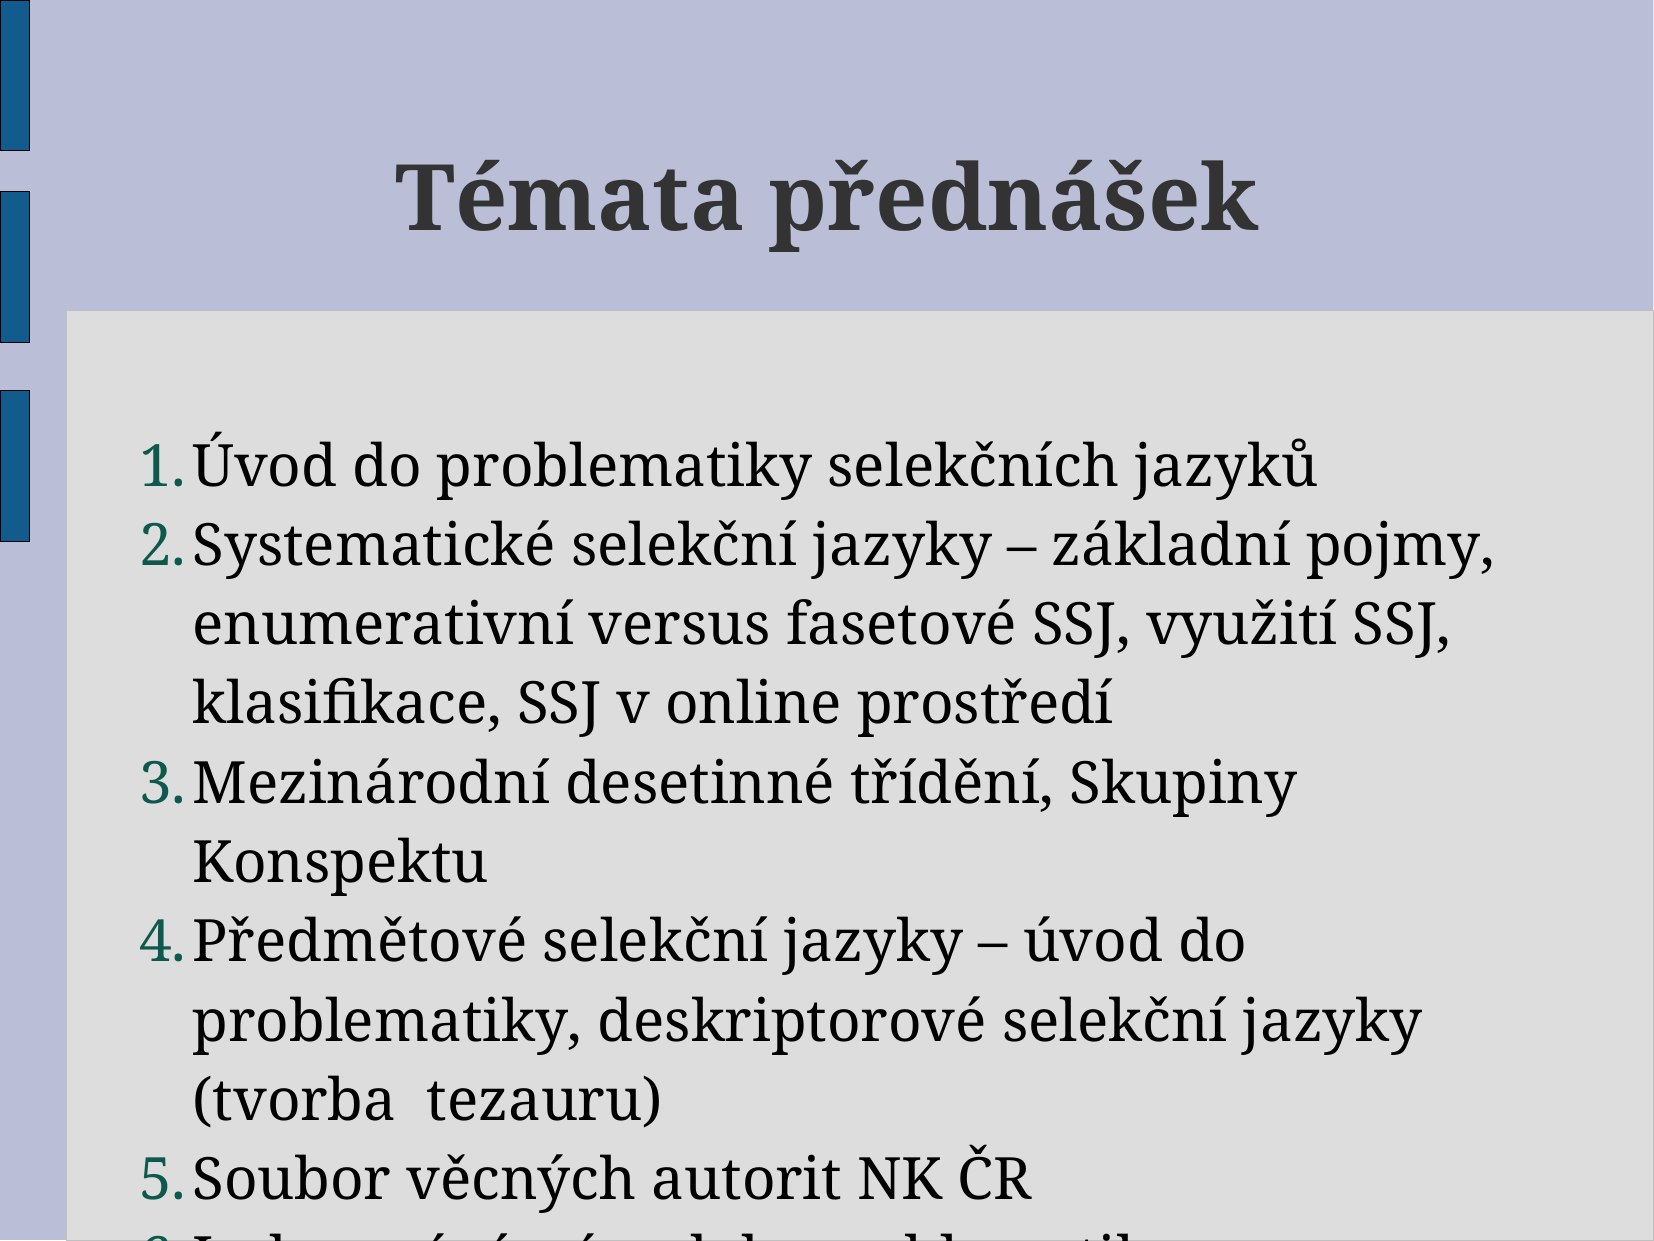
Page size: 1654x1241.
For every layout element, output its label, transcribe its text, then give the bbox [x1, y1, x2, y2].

list Úvod do problematiky selekčních jazyků Systematické selekční jazyky – základní pojmy, enumerativní versus fasetové SSJ, využití SSJ, klasifikace, SSJ v online prostředí Mezinárodní desetinné třídění, Skupiny Konspektu Předmětové selekční jazyky – úvod do problematiky, deskriptorové selekční jazyky (tvorba tezauru) Soubor věcných autorit NK ČR Indexování – úvod do problematiky Indexování – praktické aplikace Věcné vyhledávání pomocí selekčních jazyků [121, 344, 1534, 1241]
title Témata přednášek [121, 98, 1534, 291]
